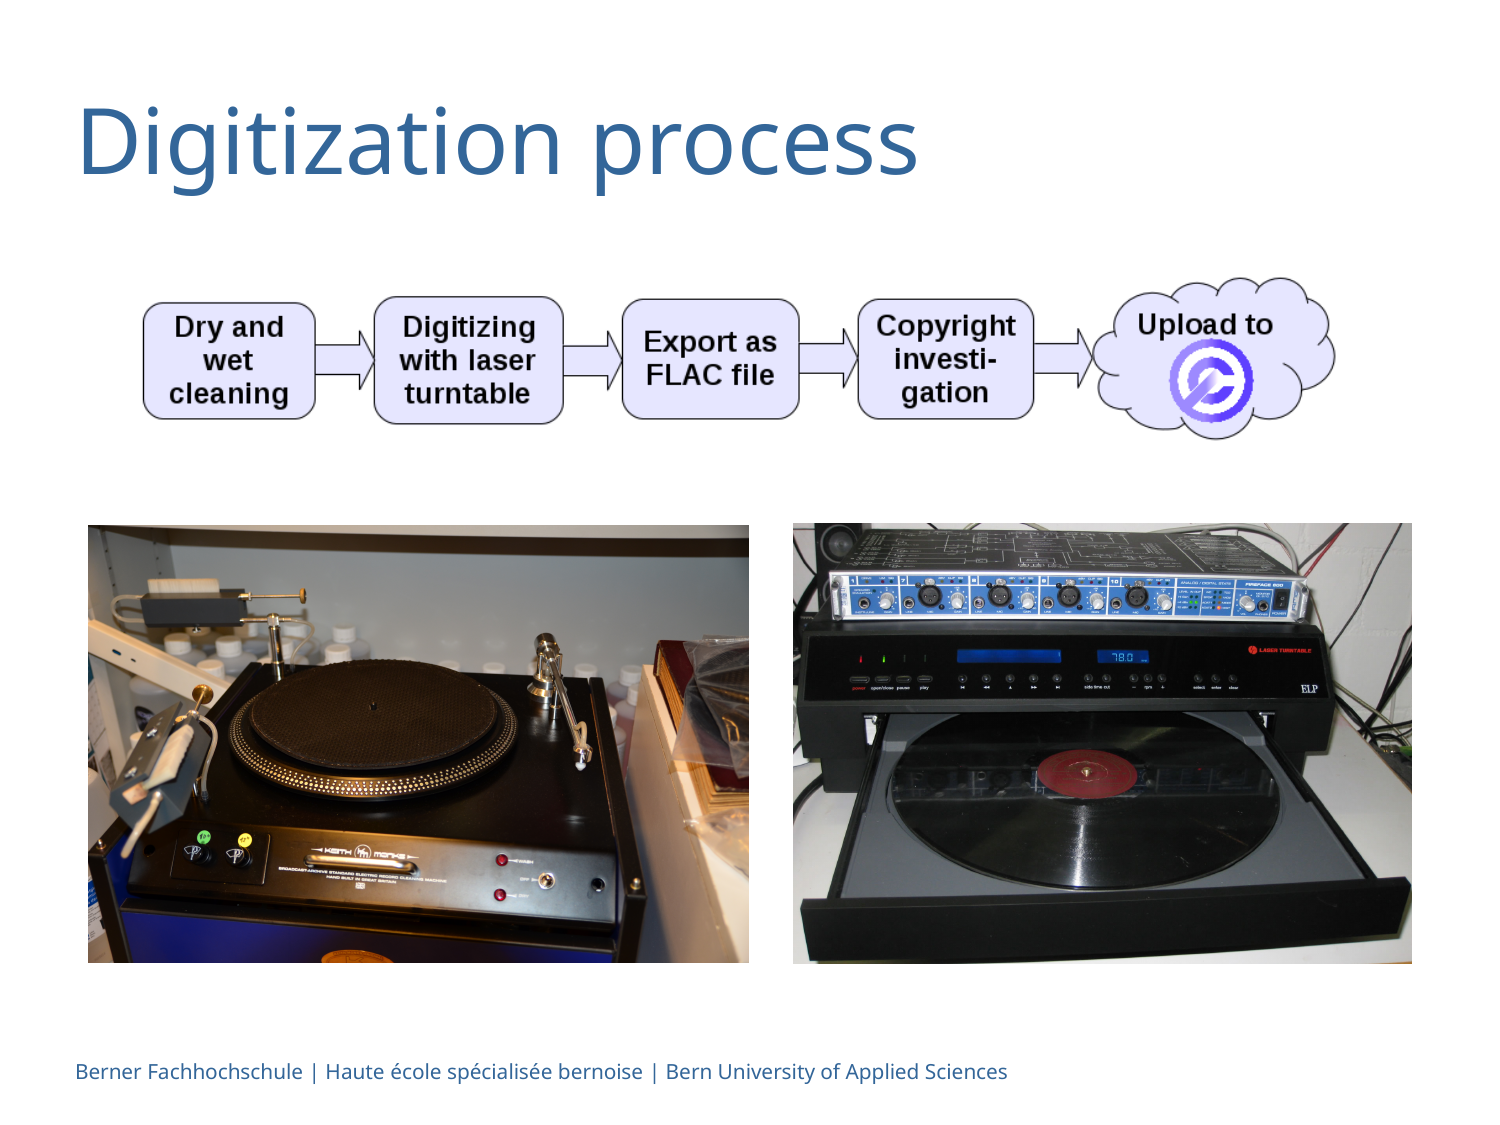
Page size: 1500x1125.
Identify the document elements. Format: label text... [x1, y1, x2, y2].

picture [122, 263, 1359, 464]
picture [88, 525, 749, 963]
title Digitization process [75, 44, 1425, 233]
picture [793, 523, 1412, 964]
